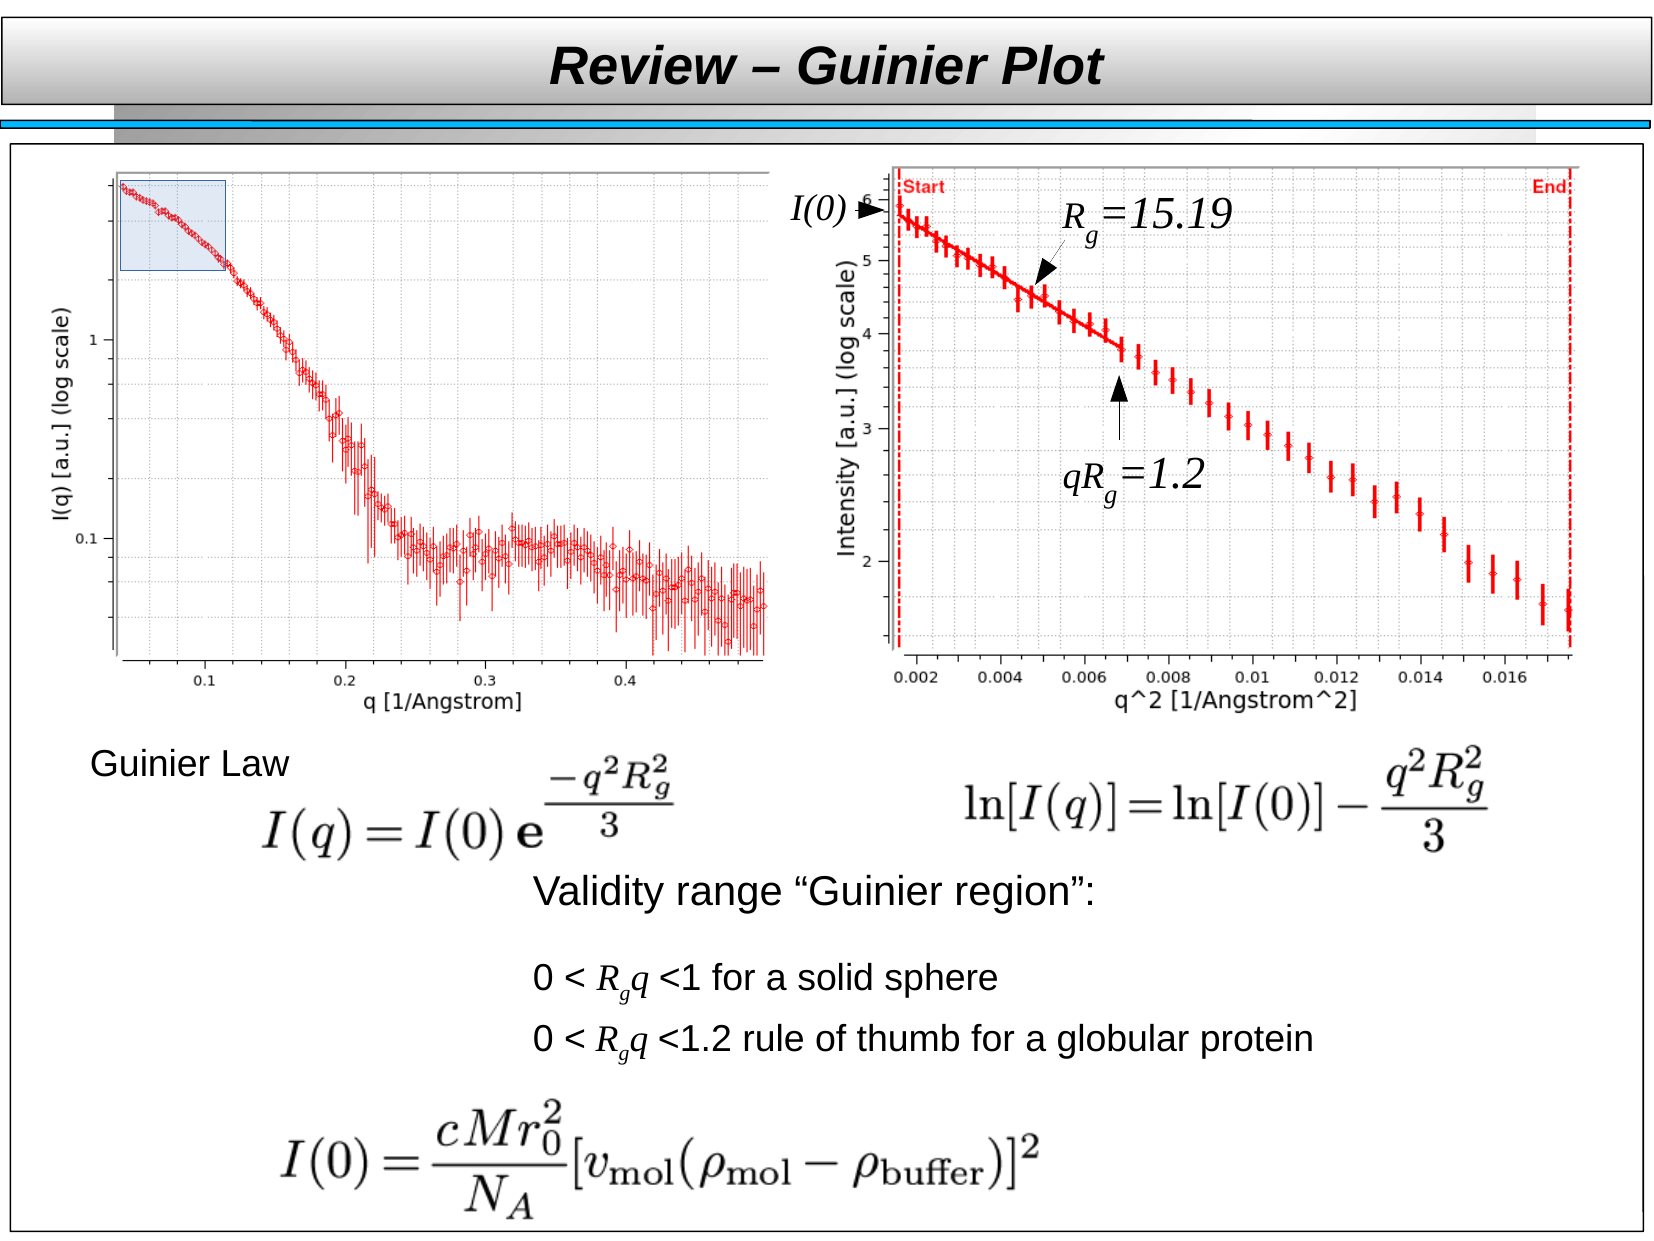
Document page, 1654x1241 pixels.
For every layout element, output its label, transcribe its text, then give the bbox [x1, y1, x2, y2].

text_box Rg=15.19 [1047, 180, 1248, 257]
picture [45, 164, 782, 721]
text_box I(0) [775, 180, 862, 237]
picture [825, 159, 1591, 718]
text_box [120, 180, 226, 271]
text_box Validity range “Guinier region”: 0 < Rgq <1 for a solid sphere 0 < Rgq <1.2 rule of thumb for a globular protein [518, 856, 1358, 1073]
picture [923, 732, 1539, 885]
picture [270, 1077, 1081, 1241]
text_box Review – Guinier Plot [1, 17, 1652, 105]
text_box qRg=1.2 [1047, 439, 1221, 517]
text_box Guinier Law [75, 735, 305, 792]
picture [253, 746, 687, 881]
text_box [0, 120, 1651, 129]
